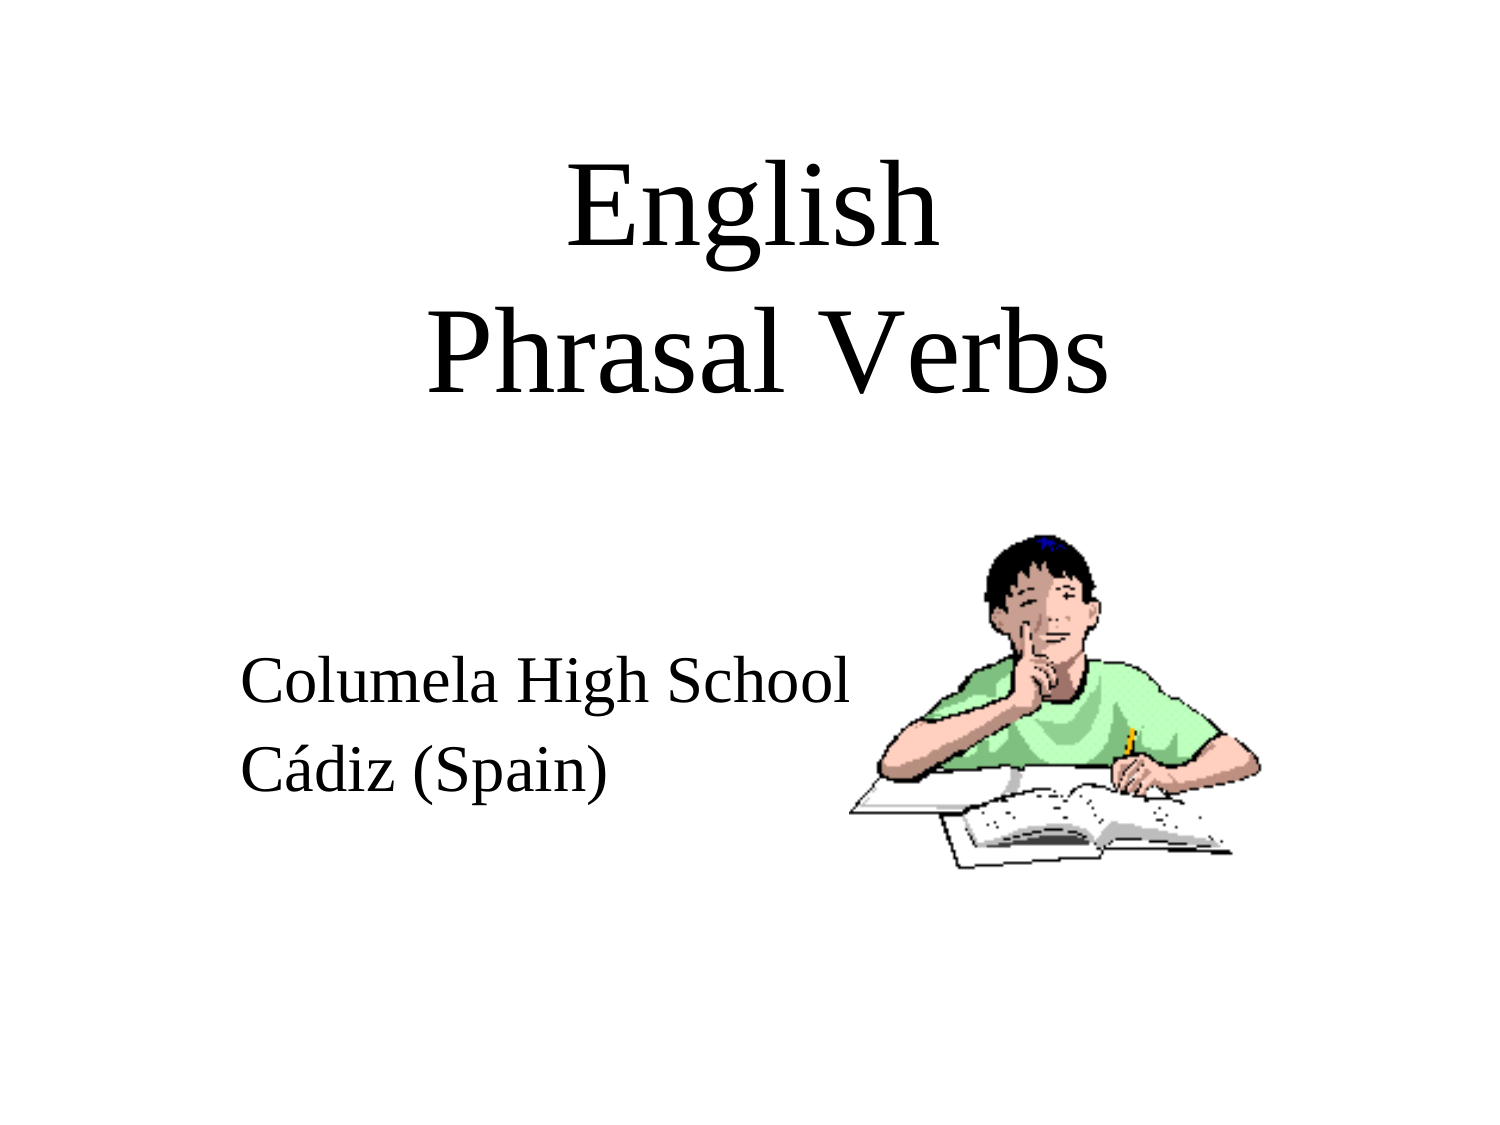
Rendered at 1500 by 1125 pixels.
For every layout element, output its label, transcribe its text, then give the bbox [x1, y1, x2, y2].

picture [849, 524, 1276, 872]
text_box Columela High School Cádiz (Spain) [225, 637, 849, 825]
title English Phrasal Verbs [0, 137, 1500, 402]
